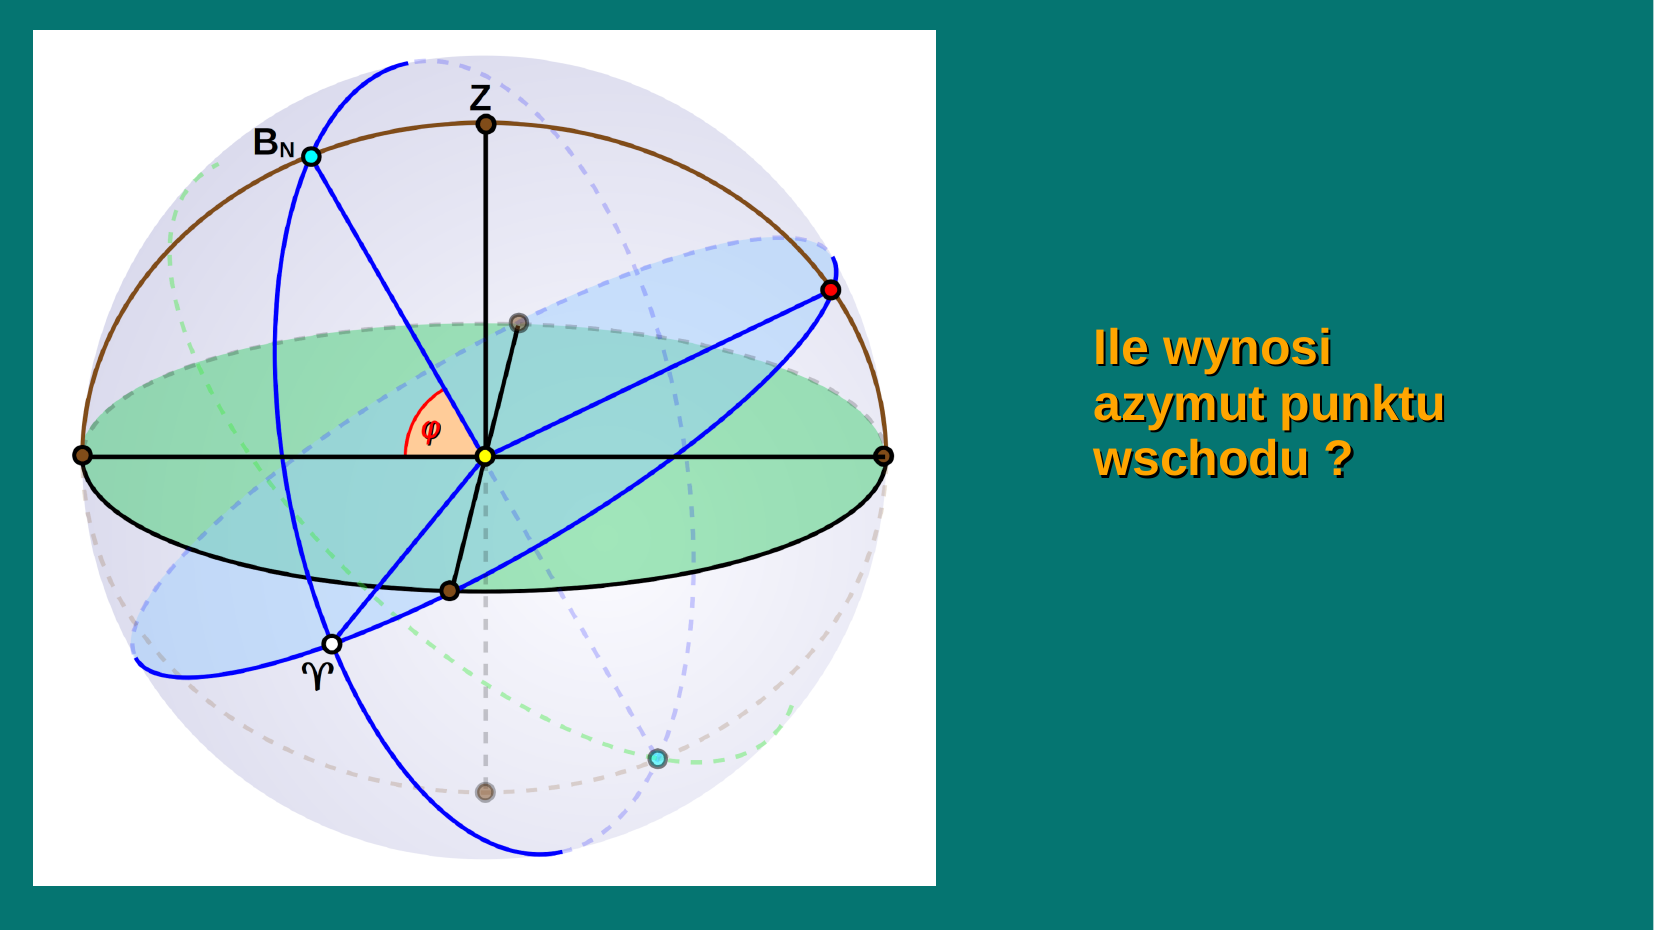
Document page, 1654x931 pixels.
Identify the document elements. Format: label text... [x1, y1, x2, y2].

text_box Ile wynosi azymut punktu wschodu ? [1078, 311, 1482, 494]
picture [33, 30, 936, 886]
